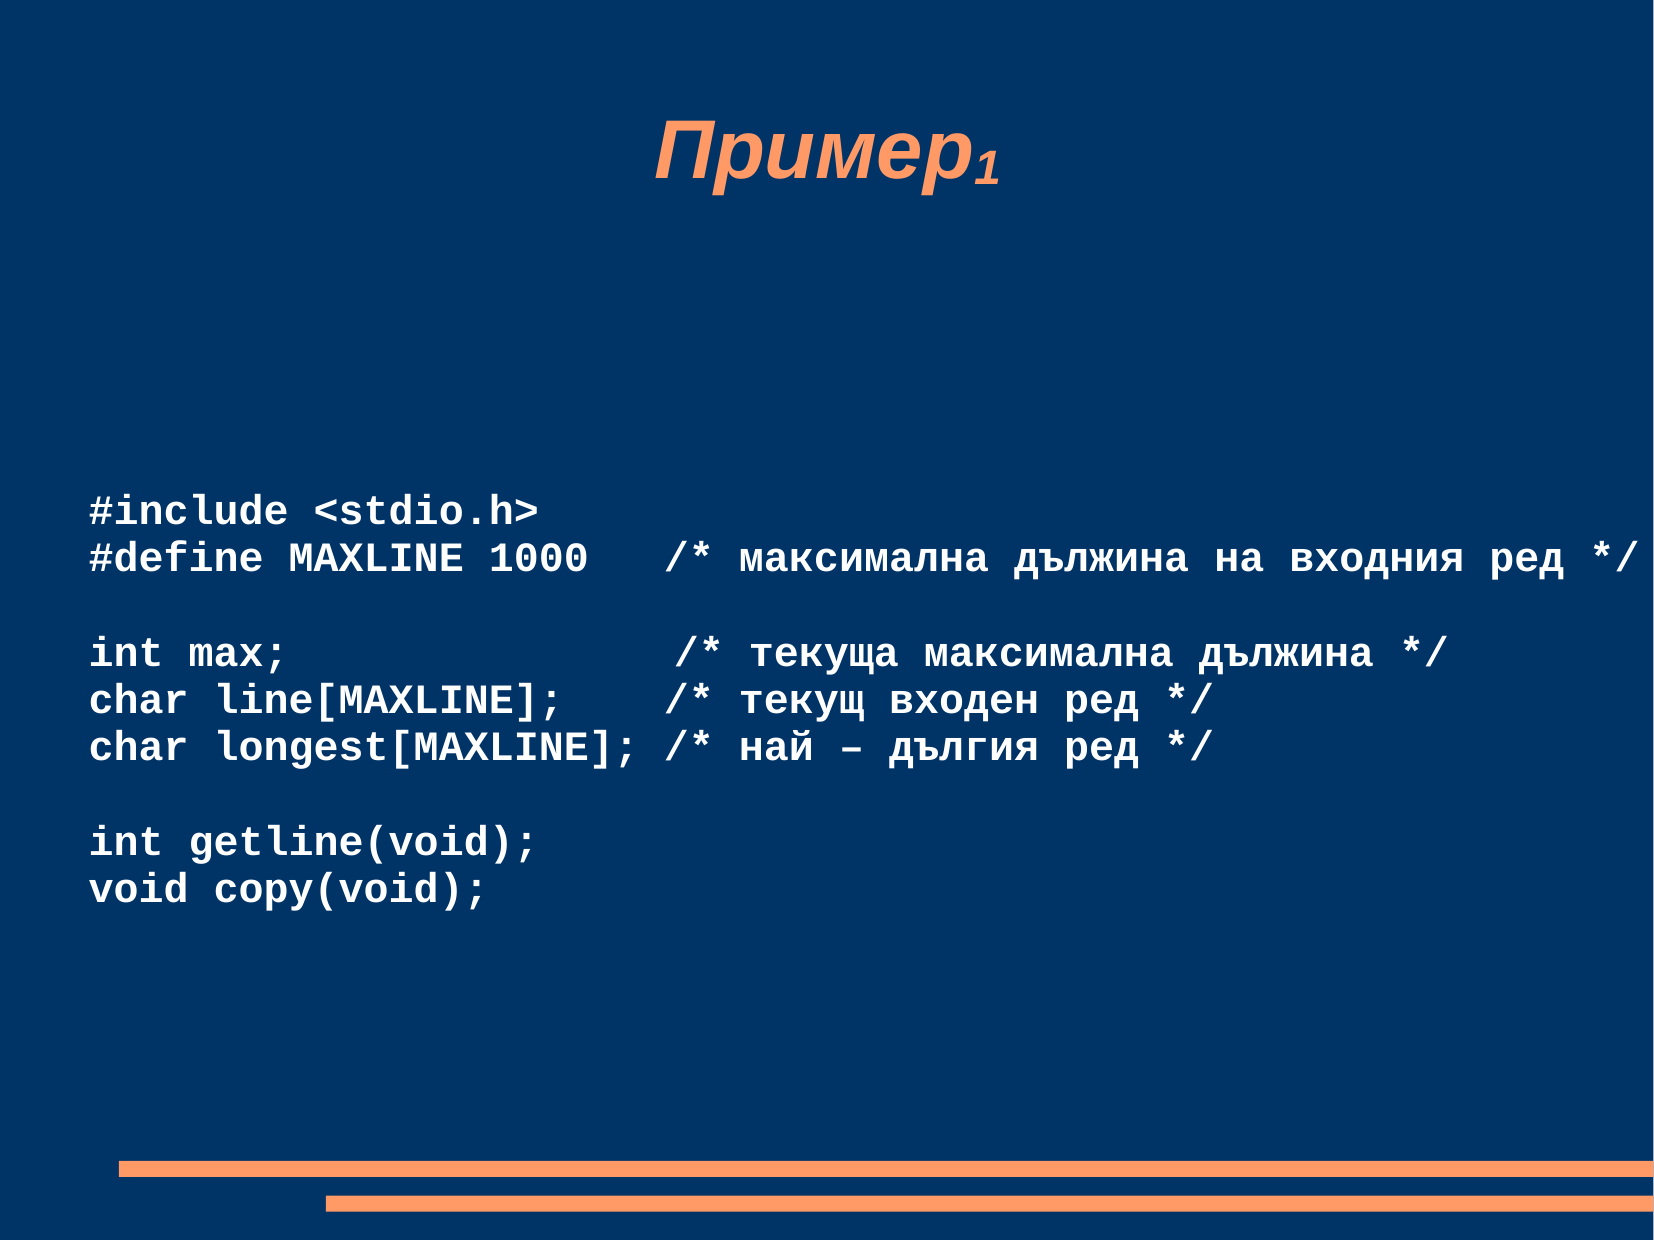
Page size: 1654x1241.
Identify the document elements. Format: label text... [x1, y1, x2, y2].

subtitle #include <stdio.h> #define MAXLINE 1000 /* максимална дължина на входния ред */ int max; /* текуща максимална дължина */ char line[MAXLINE]; /* текущ входен ред */ char longest[MAXLINE]; /* най – дългия ред */ int getline(void); void copy(void); [88, 304, 1654, 1101]
title Пример1 [121, 46, 1534, 254]
